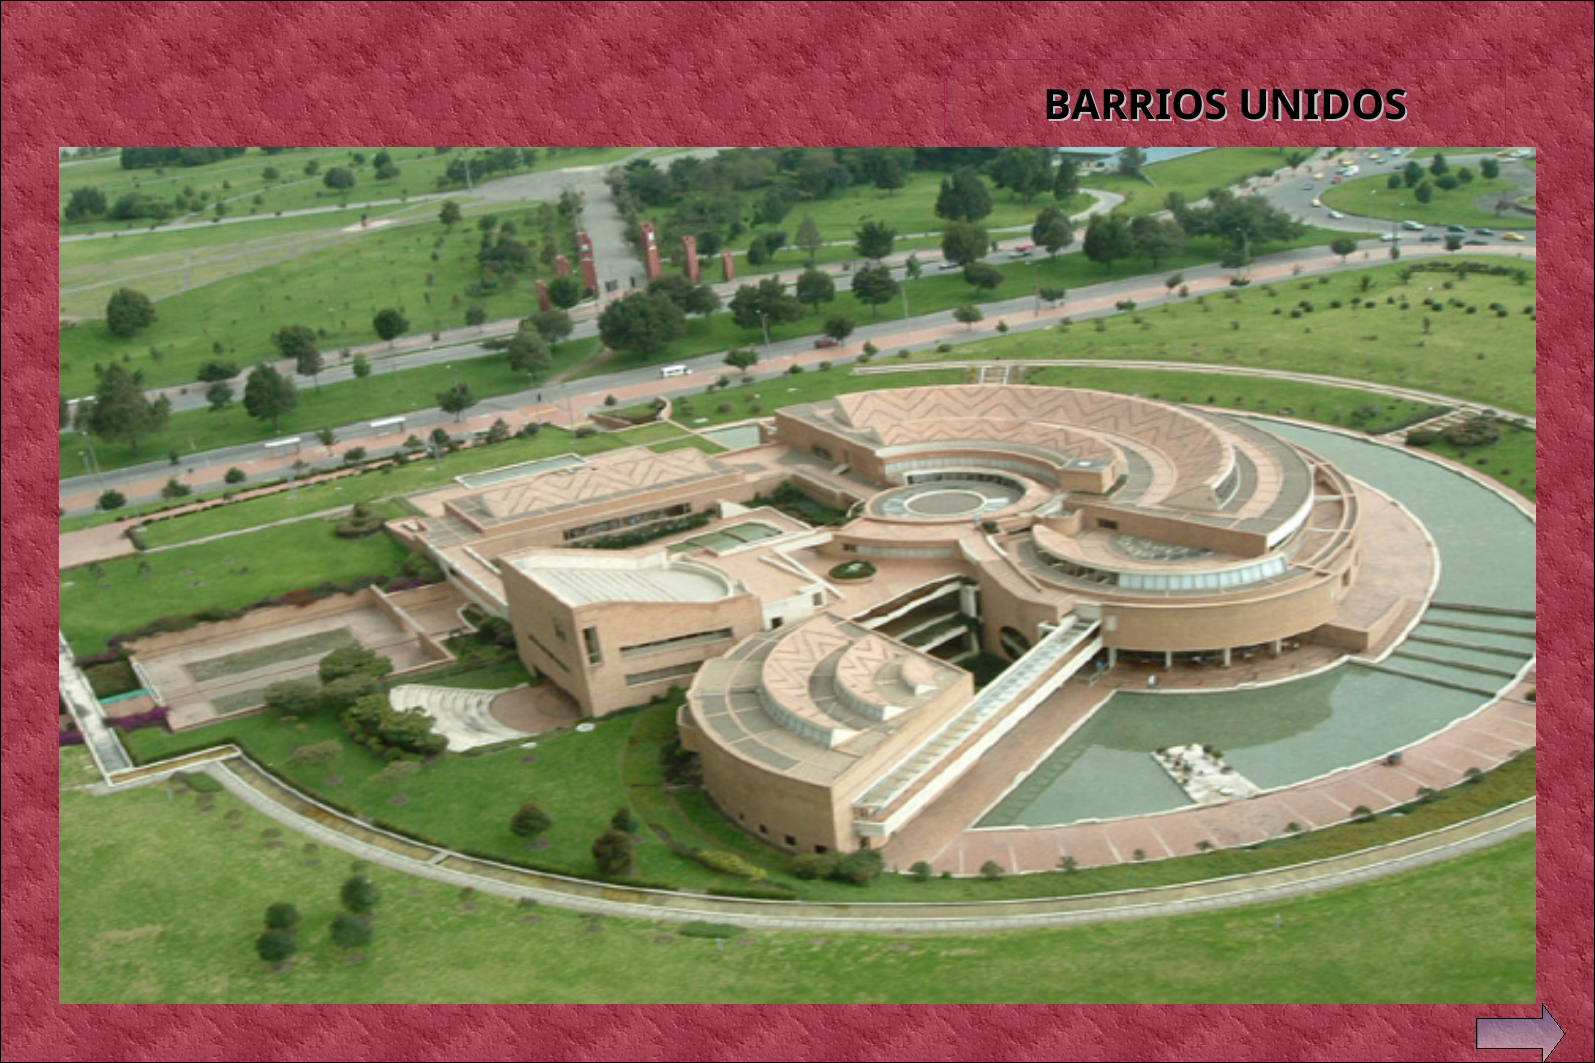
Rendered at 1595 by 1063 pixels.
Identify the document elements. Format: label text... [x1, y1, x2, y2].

picture [59, 147, 1536, 1004]
text_box [1476, 1003, 1566, 1063]
text_box BARRIOS UNIDOS [944, 59, 1506, 147]
